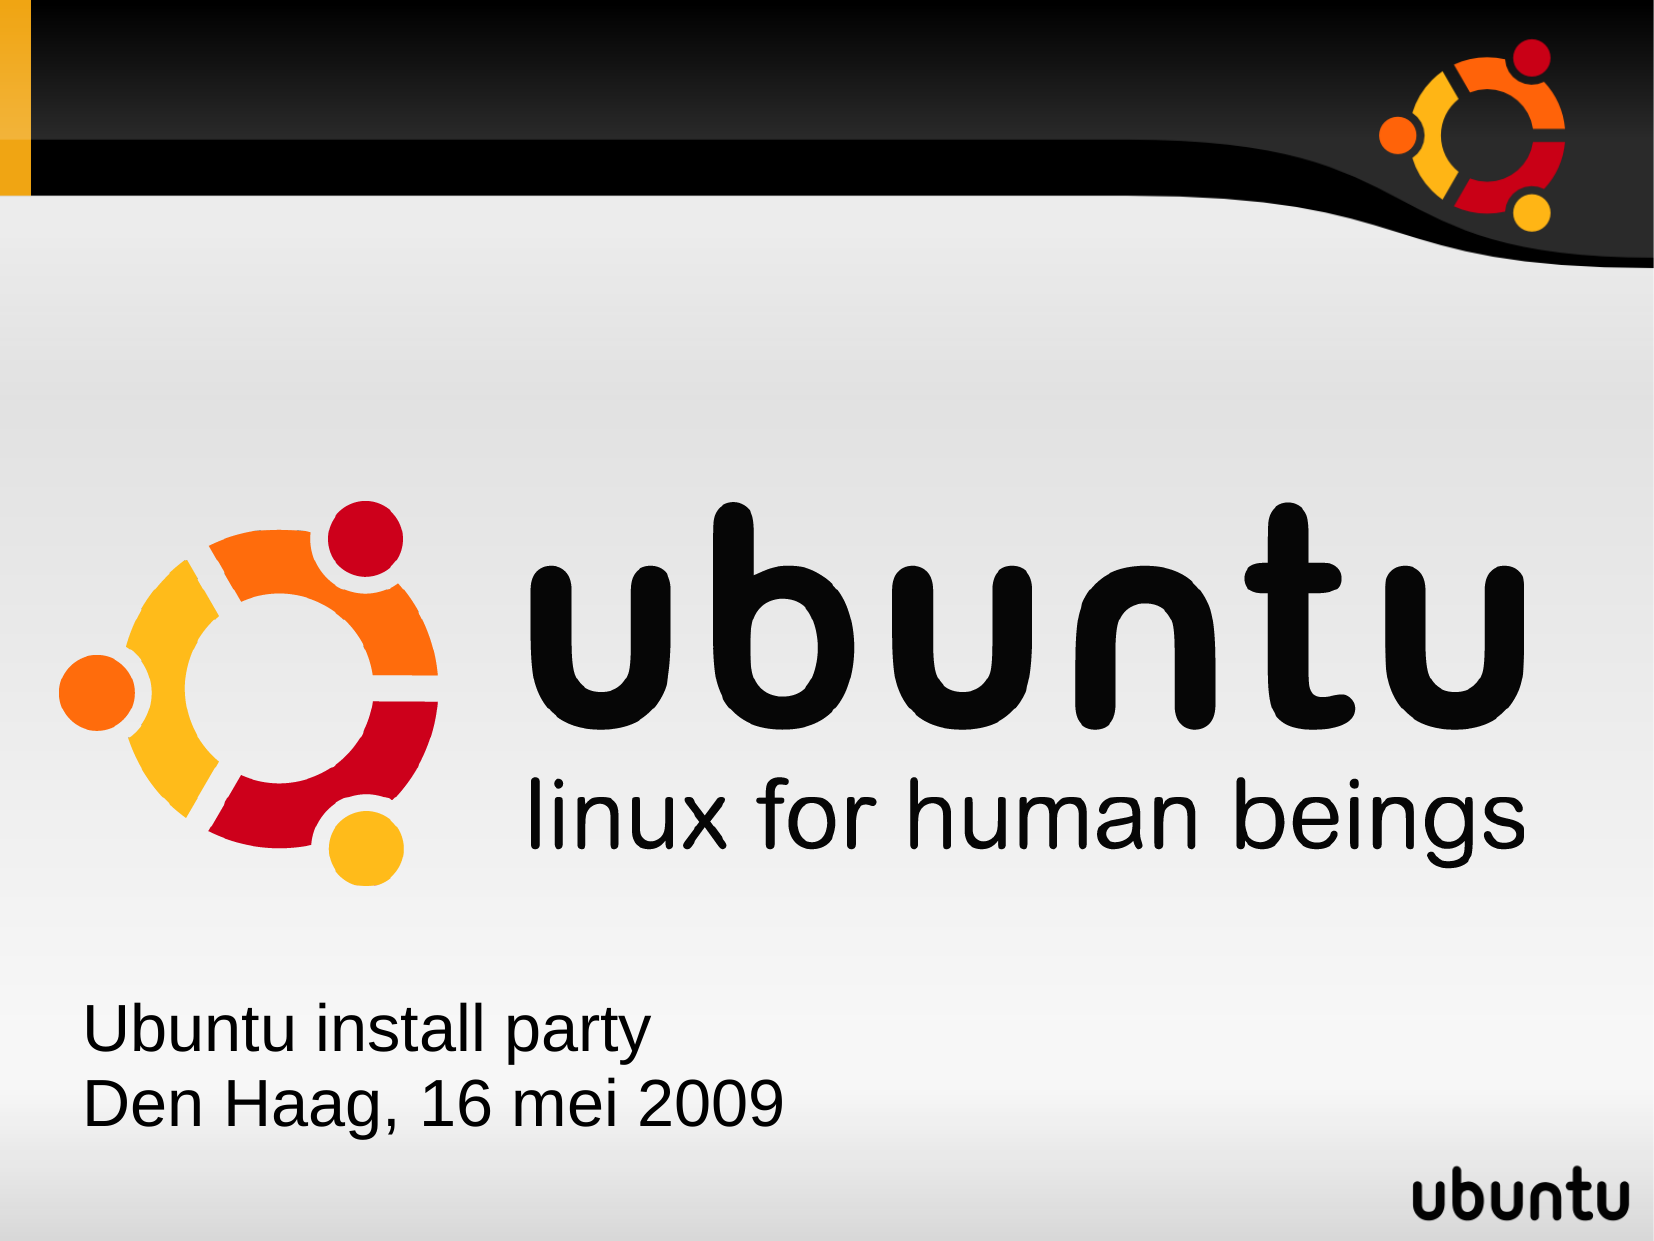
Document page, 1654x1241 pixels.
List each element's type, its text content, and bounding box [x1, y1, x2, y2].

picture [0, 0, 1654, 1241]
subtitle Ubuntu install party Den Haag, 16 mei 2009 [82, 973, 1571, 1160]
